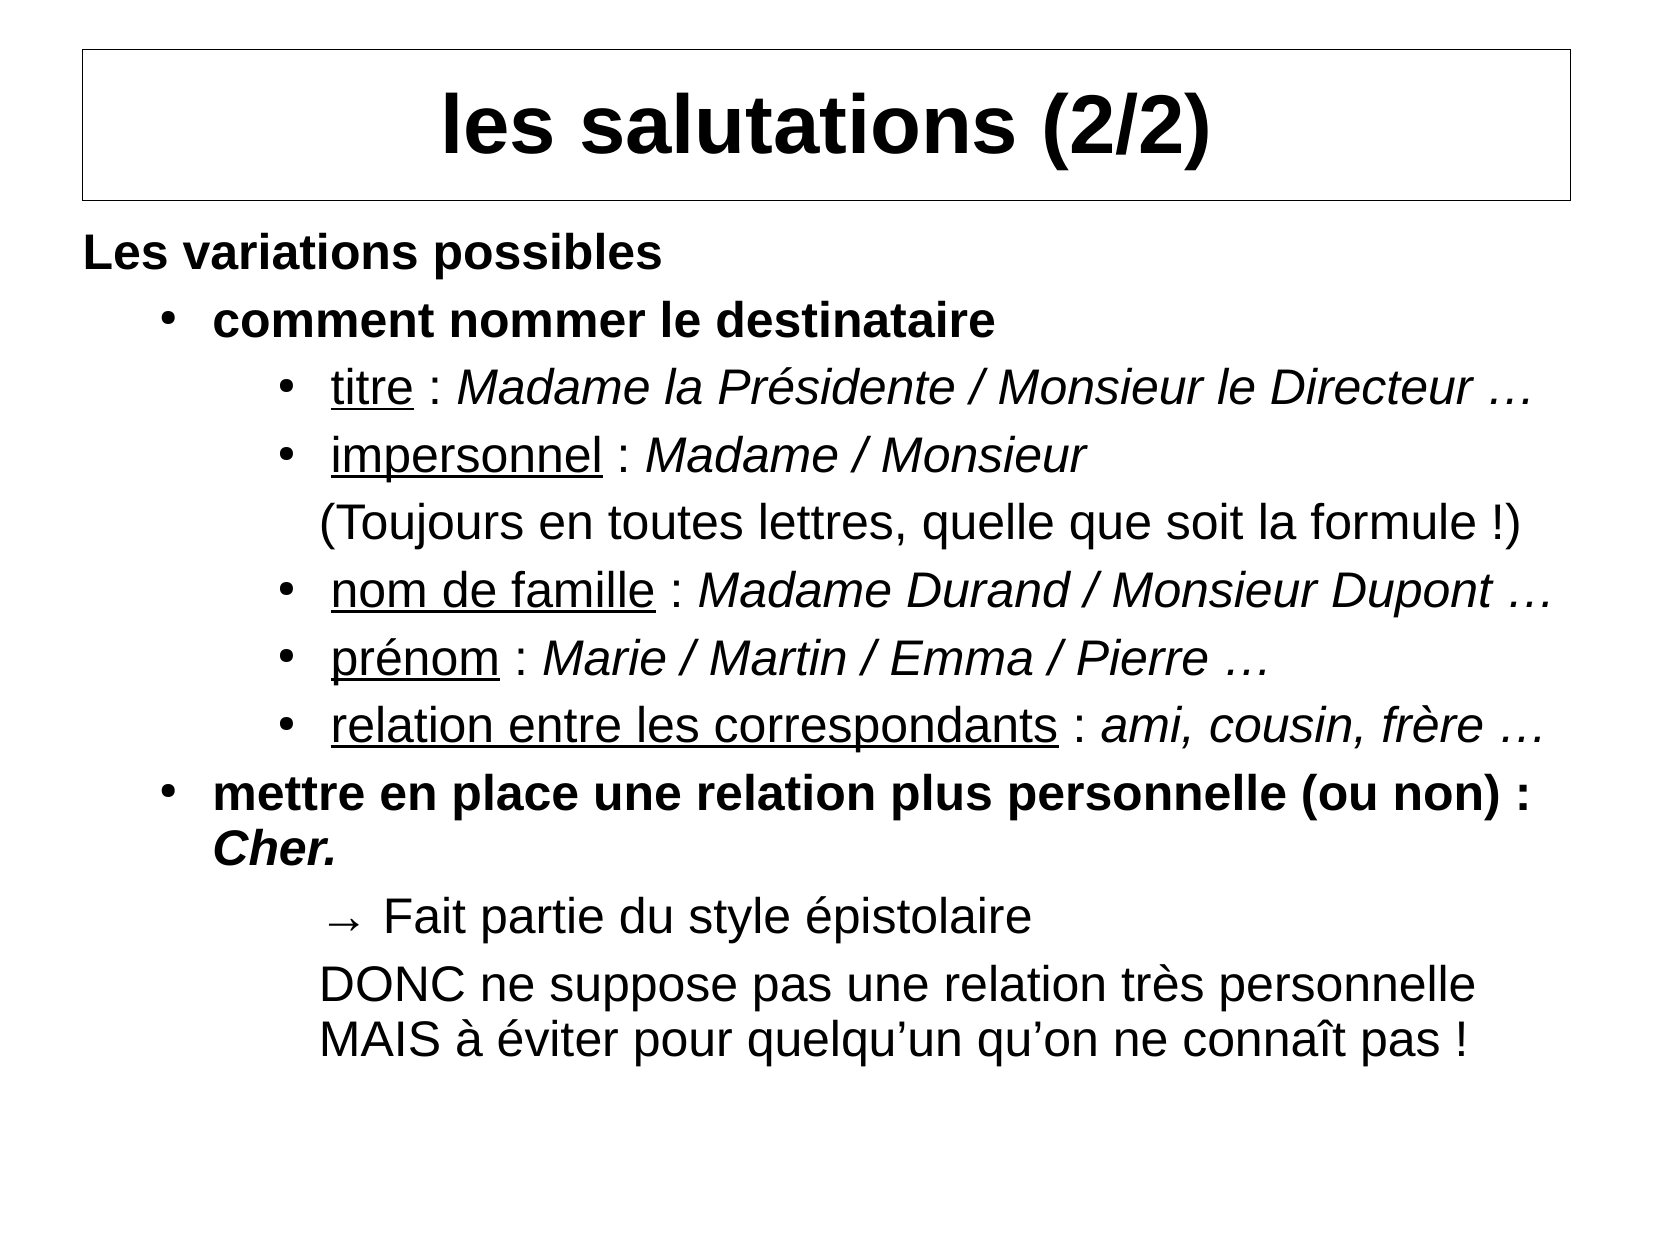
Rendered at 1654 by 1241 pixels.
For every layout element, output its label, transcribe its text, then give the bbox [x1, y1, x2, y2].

title les salutations (2/2) [82, 49, 1571, 201]
list Les variations possibles comment nommer le destinataire titre : Madame la Présidente / Monsieur le Directeur … impersonnel : Madame / Monsieur (Toujours en toutes lettres, quelle que soit la formule !) nom de famille : Madame Durand / Monsieur Dupont … prénom : Marie / Martin / Emma / Pierre … relation entre les correspondants : ami, cousin, frère … mettre en place une relation plus personnelle (ou non) : Cher. → Fait partie du style épistolaire DONC ne suppose pas une relation très personnelle MAIS à éviter pour quelqu’un qu’on ne connaît pas ! [82, 224, 1571, 1073]
